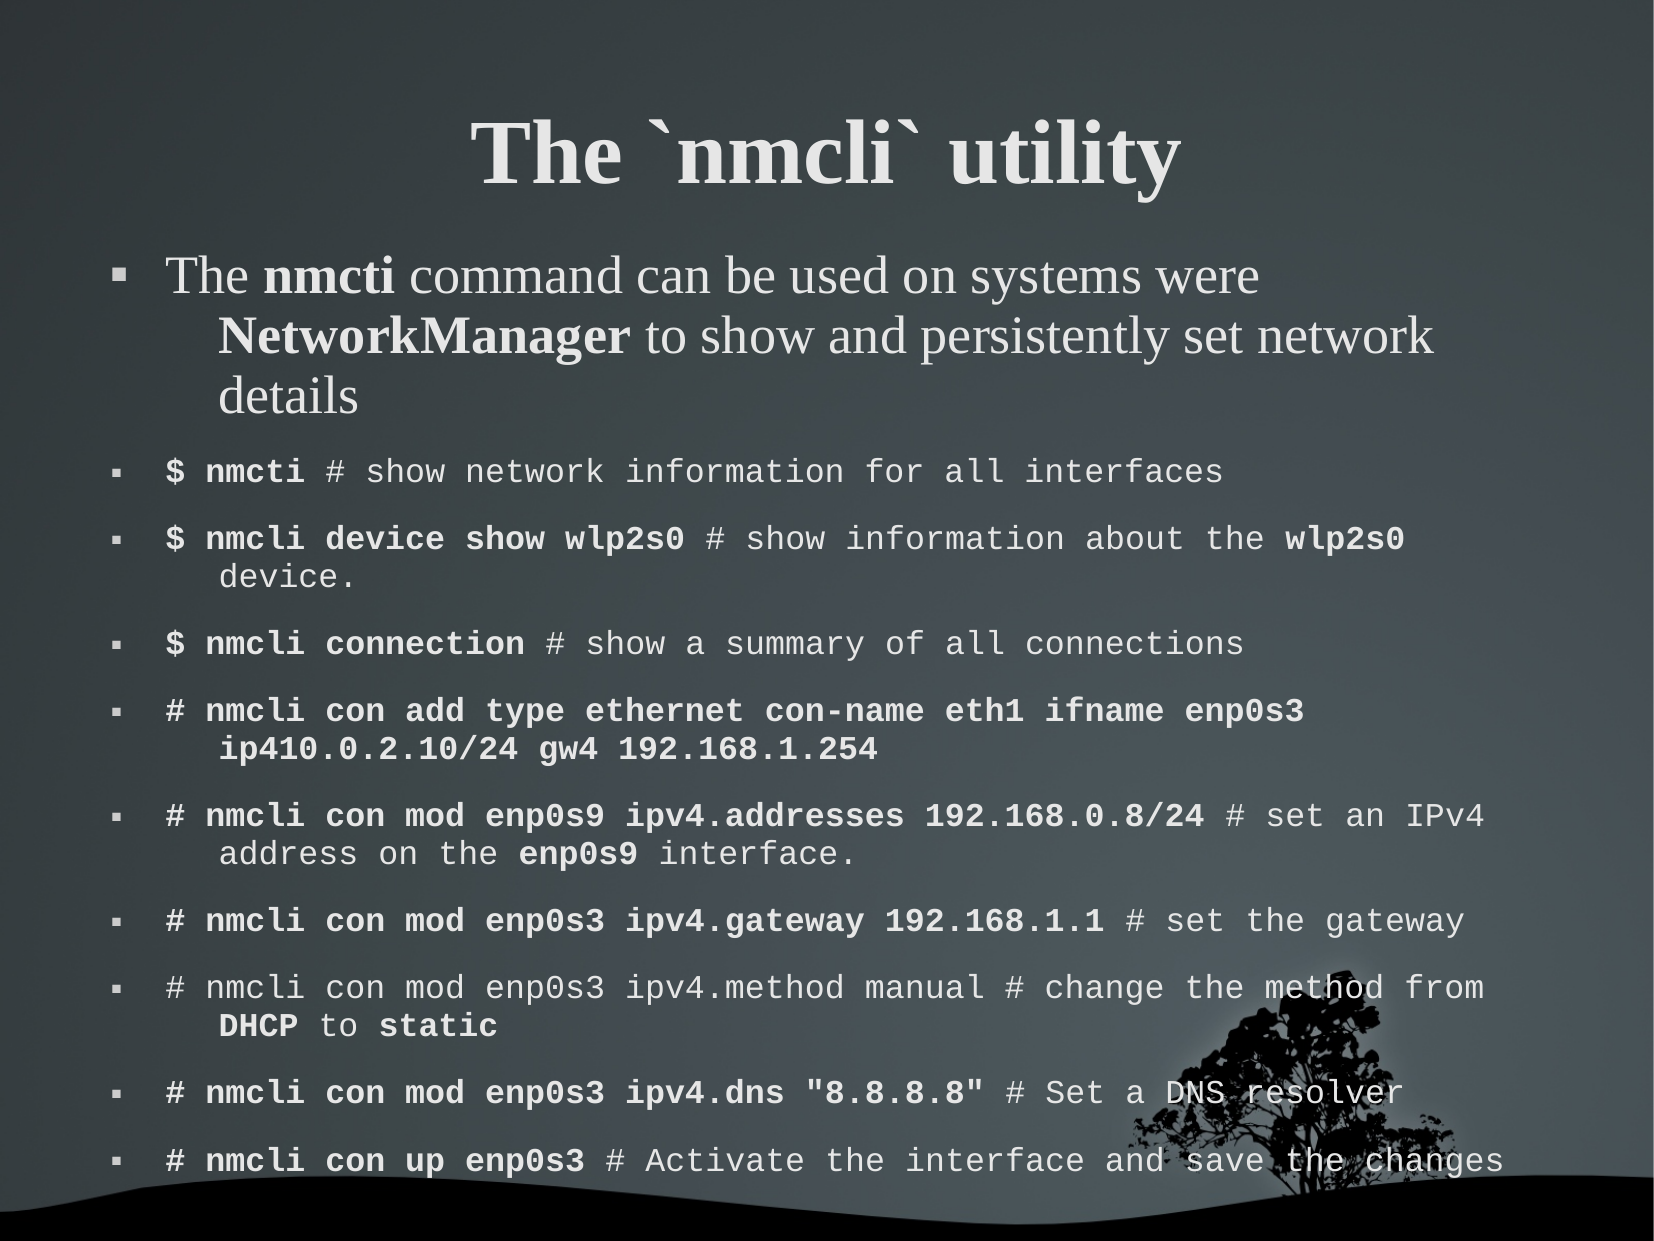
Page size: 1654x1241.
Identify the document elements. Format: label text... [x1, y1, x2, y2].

picture [0, 0, 1654, 1241]
title The `nmcli` utility [82, 49, 1571, 257]
list The nmcti command can be used on systems were NetworkManager to show and persistently set network details $ nmcti # show network information for all interfaces $ nmcli device show wlp2s0 # show information about the wlp2s0 device. $ nmcli connection # show a summary of all connections # nmcli con add type ethernet con-name eth1 ifname enp0s3 ip410.0.2.10/24 gw4 192.168.1.254 # nmcli con mod enp0s9 ipv4.addresses 192.168.0.8/24 # set an IPv4 address on the enp0s9 interface. # nmcli con mod enp0s3 ipv4.gateway 192.168.1.1 # set the gateway # nmcli con mod enp0s3 ipv4.method manual # change the method from DHCP to static # nmcli con mod enp0s3 ipv4.dns "8.8.8.8" # Set a DNS resolver # nmcli con up enp0s3 # Activate the interface and save the changes [76, 245, 1565, 1182]
